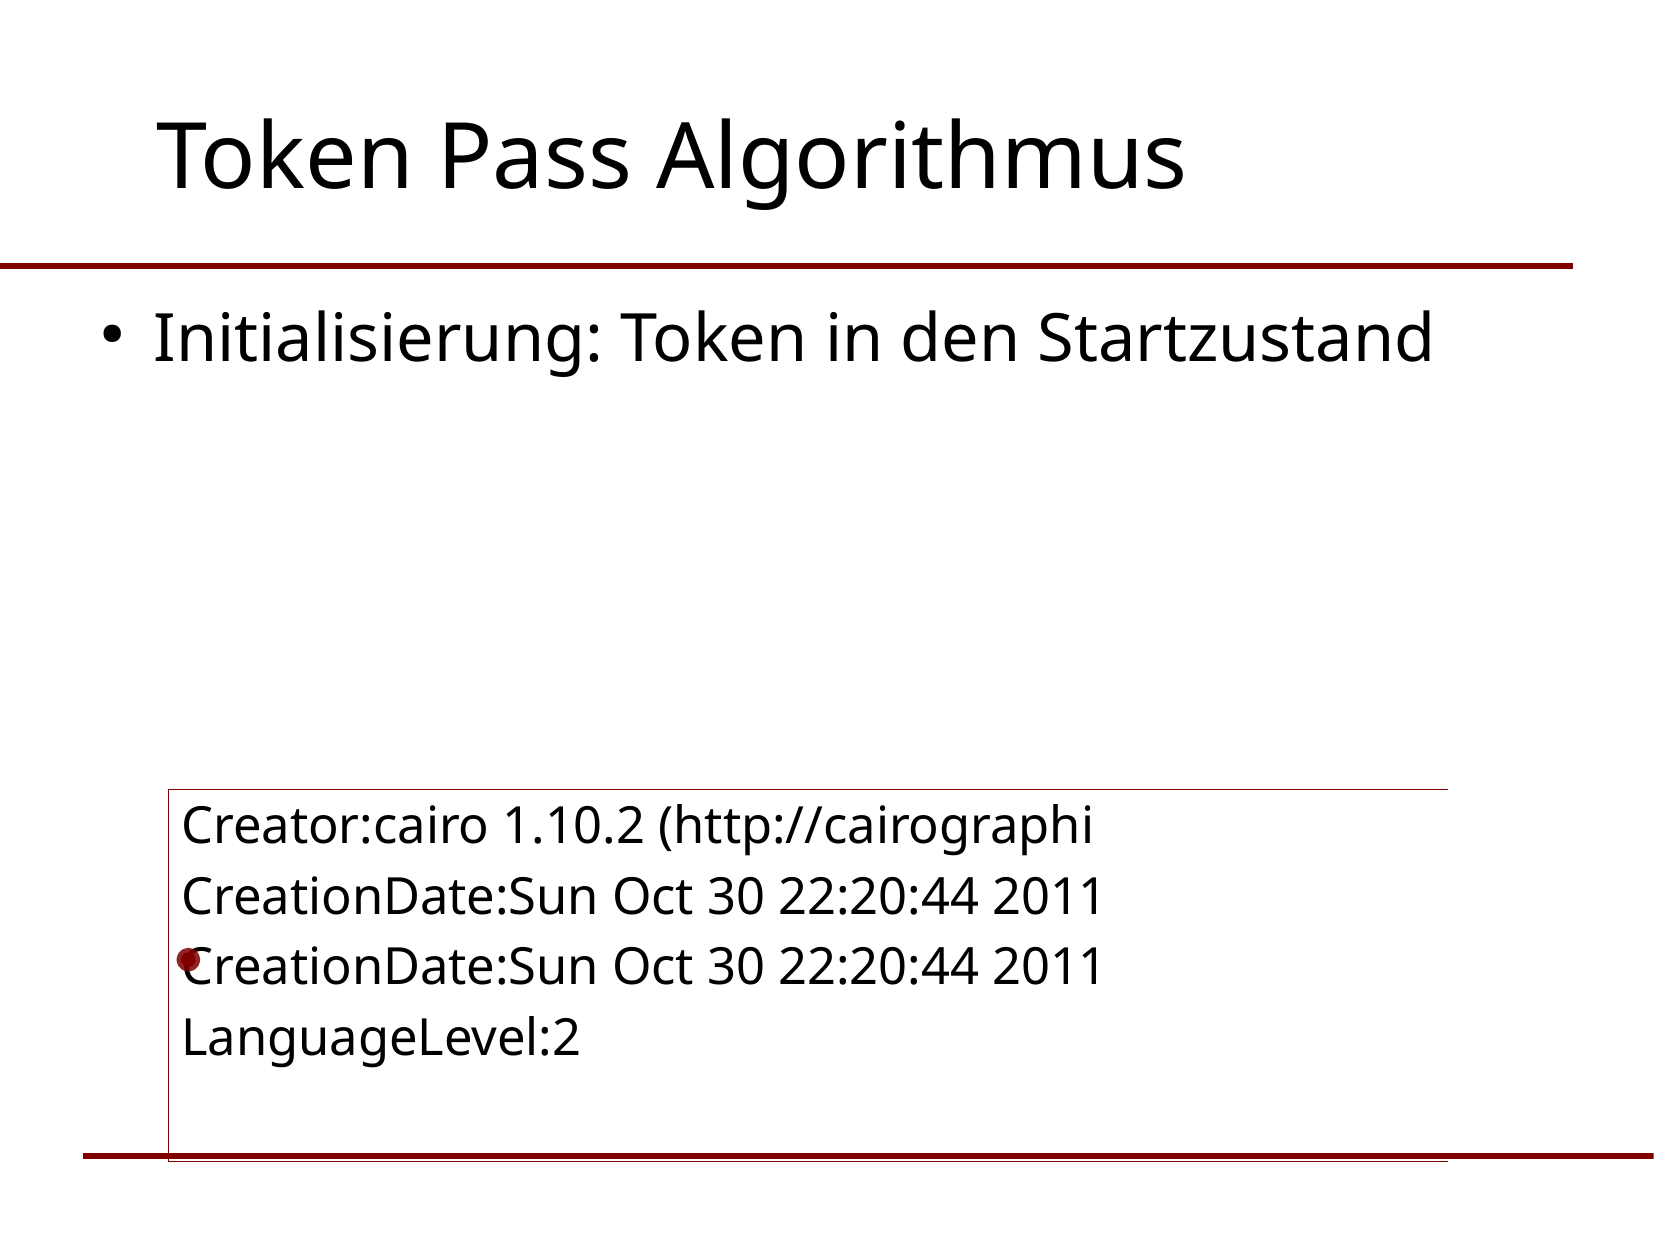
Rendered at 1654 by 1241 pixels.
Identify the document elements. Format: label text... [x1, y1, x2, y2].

title Token Pass Algorithmus [82, 49, 1571, 257]
picture [165, 786, 1448, 1162]
list Initialisierung: Token in den Startzustand [82, 290, 1571, 1188]
text_box [180, 952, 196, 968]
